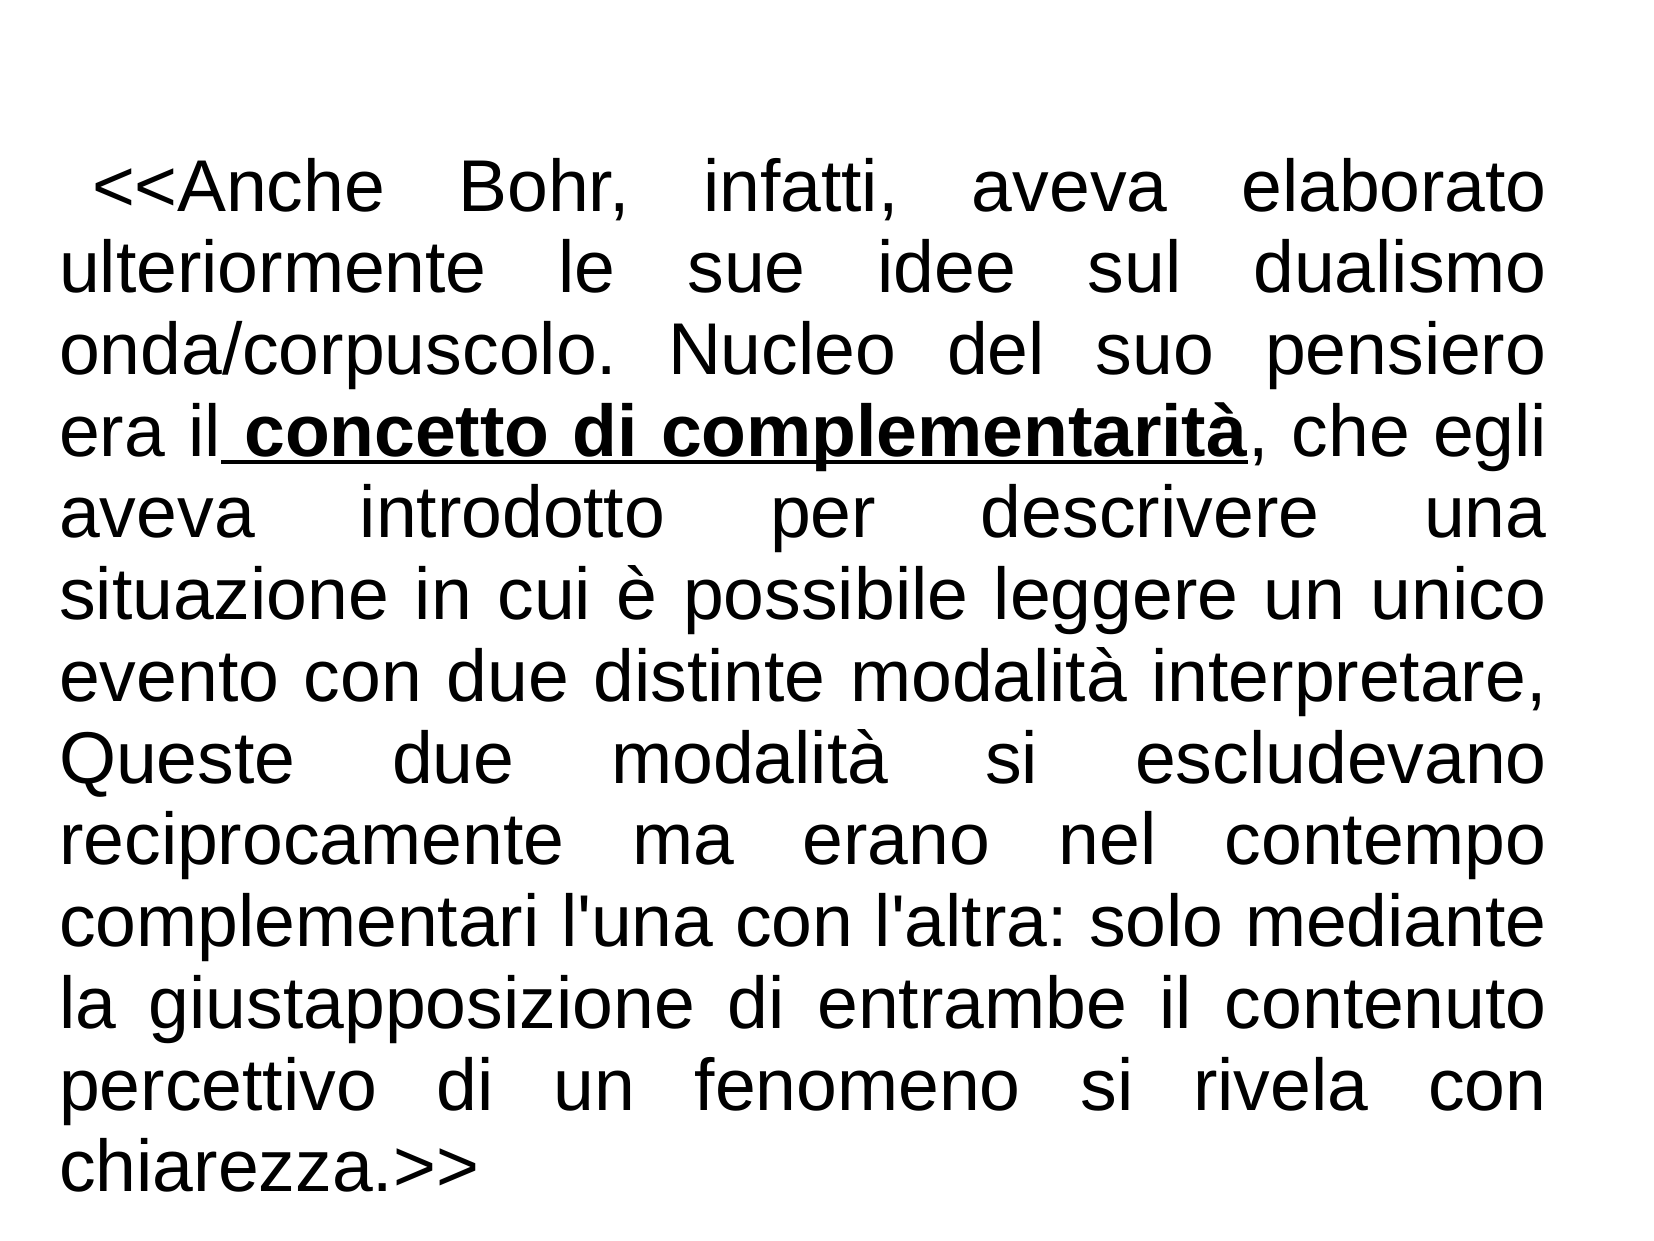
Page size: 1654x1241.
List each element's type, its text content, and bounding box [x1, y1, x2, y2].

list <<Anche Bohr, infatti, aveva elaborato ulteriormente le sue idee sul dualismo onda/corpuscolo. Nucleo del suo pensiero era il concetto di complementarità, che egli aveva introdotto per descrivere una situazione in cui è possibile leggere un unico evento con due distinte modalità interpretare, Queste due modalità si escludevano reciprocamente ma erano nel contempo complementari l'una con l'altra: solo mediante la giustapposizione di entrambe il contenuto percettivo di un fenomeno si rivela con chiarezza.>> [59, 37, 1548, 1217]
